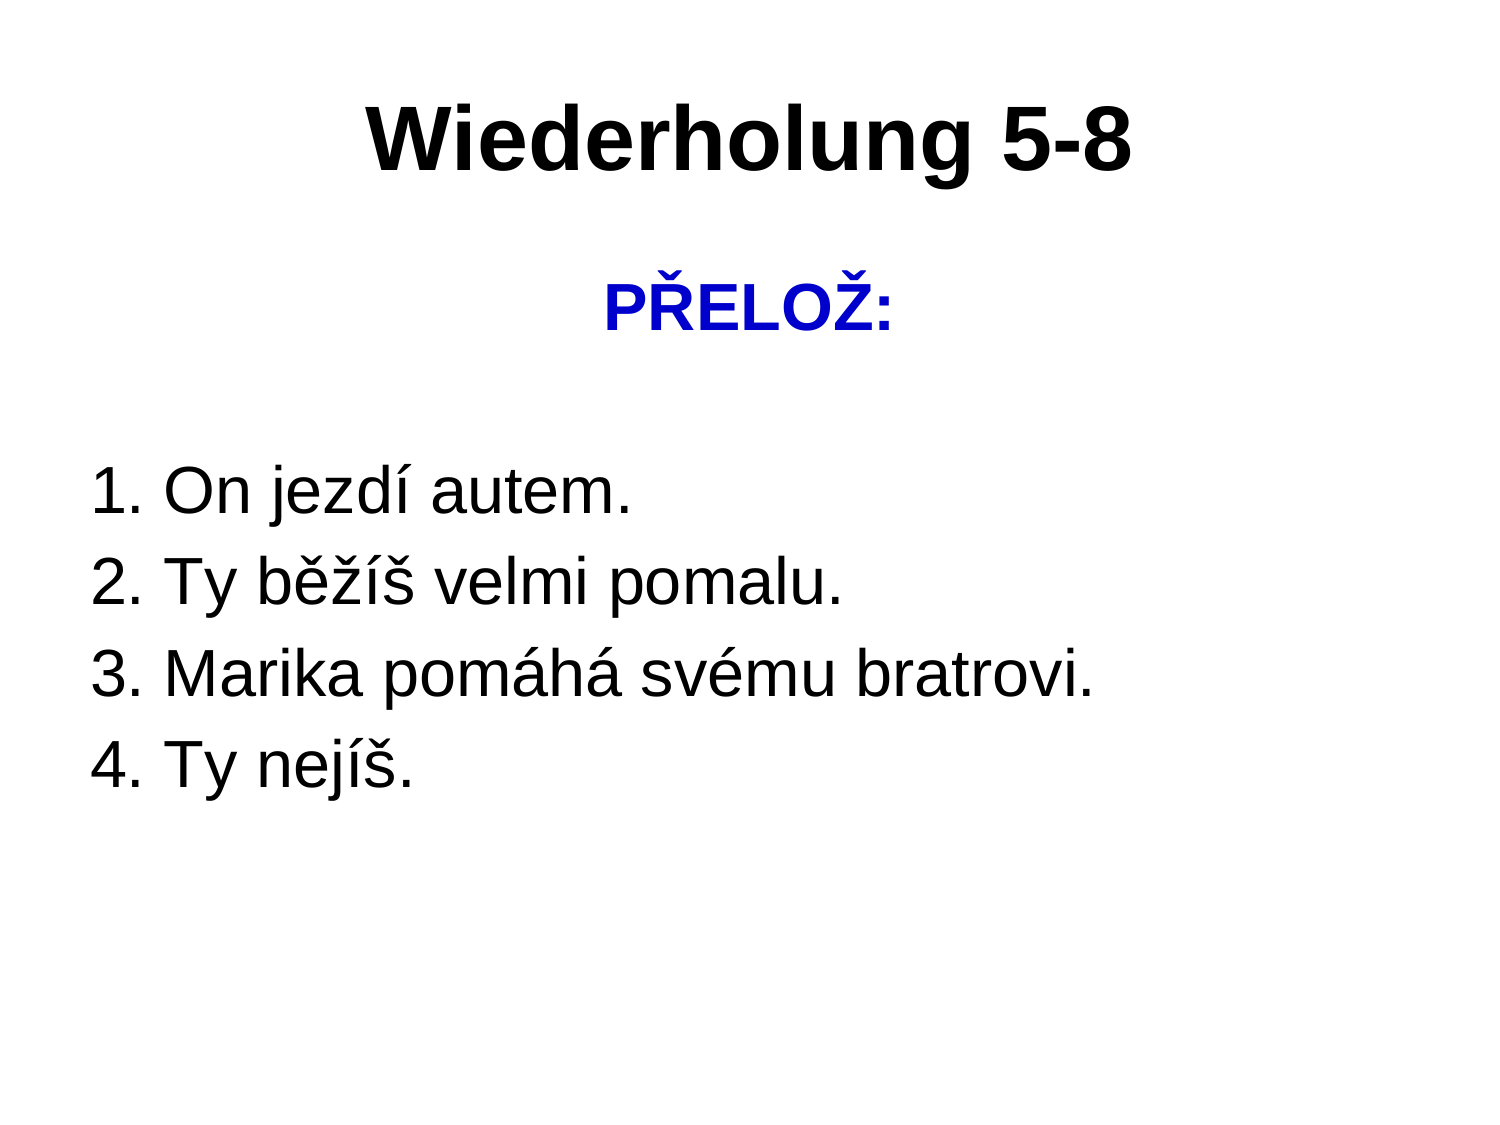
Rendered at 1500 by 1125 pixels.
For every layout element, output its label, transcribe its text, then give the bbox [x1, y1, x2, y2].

title Wiederholung 5-8 [75, 45, 1426, 233]
list PŘELOŽ: 1. On jezdí autem. 2. Ty běžíš velmi pomalu. 3. Marika pomáhá svému bratrovi. 4. Ty nejíš. [75, 262, 1426, 1006]
